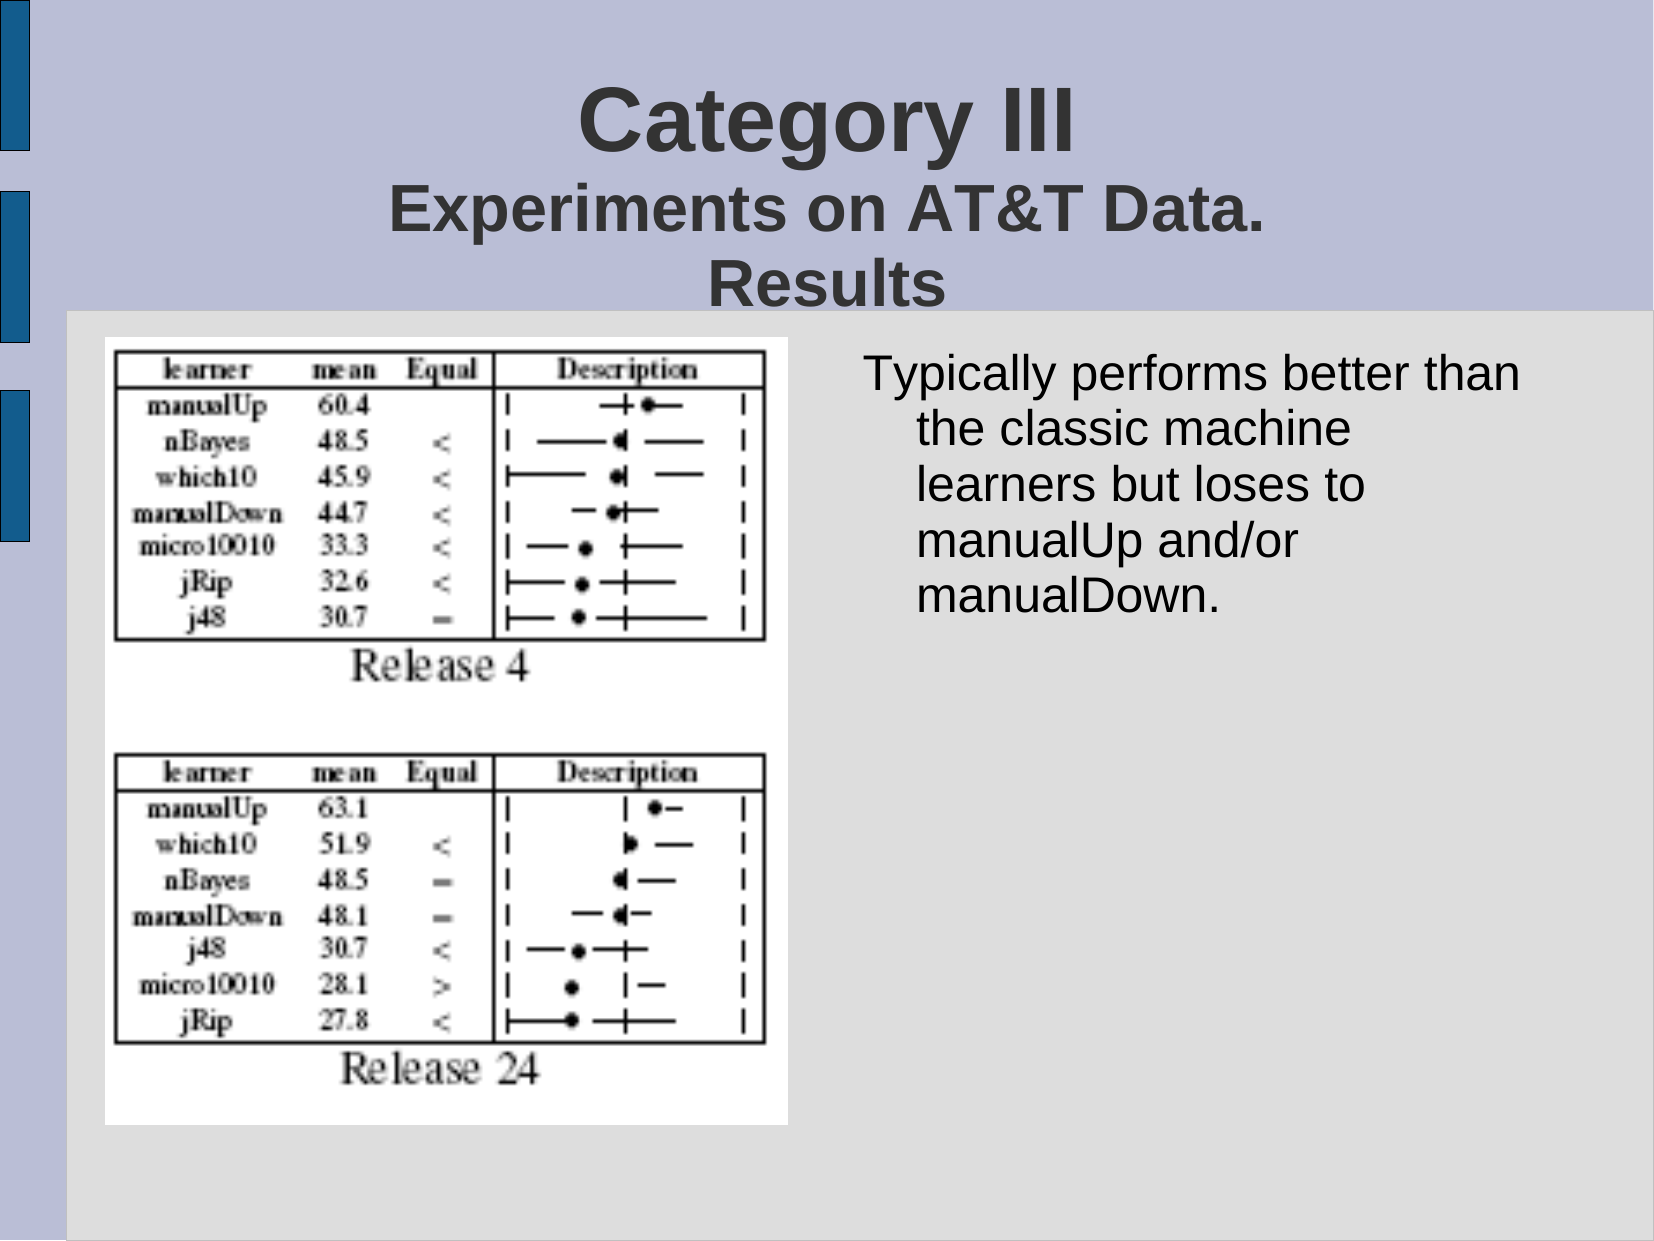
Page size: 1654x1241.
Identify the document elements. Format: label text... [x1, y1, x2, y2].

picture [105, 337, 788, 1126]
title Category III Experiments on AT&T Data. Results [121, 68, 1534, 321]
list Typically performs better than the classic machine learners but loses to manualUp and/or manualDown. [845, 344, 1535, 1127]
